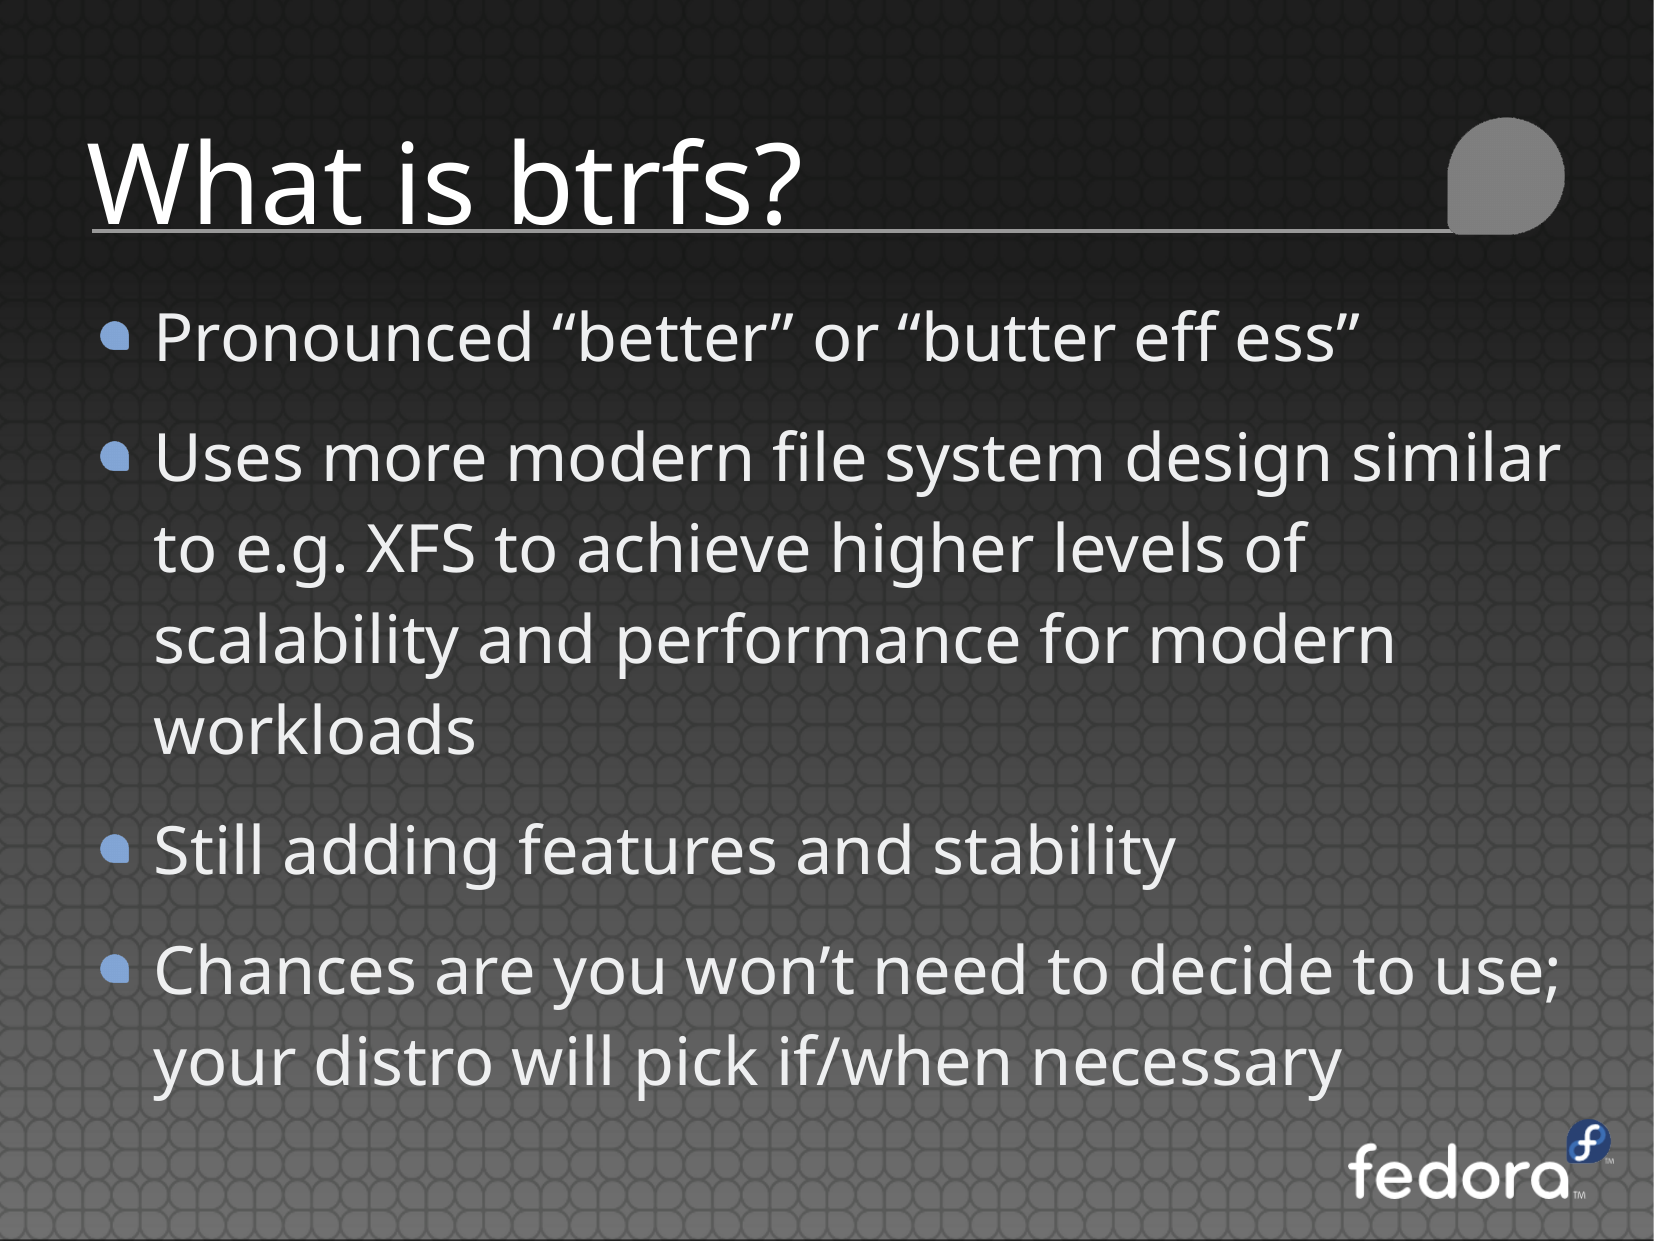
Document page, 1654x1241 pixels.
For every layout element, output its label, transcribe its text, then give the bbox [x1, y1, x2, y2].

title What is btrfs? [86, 110, 1576, 251]
picture [0, 0, 1654, 1241]
list Pronounced “better” or “butter eff ess” Uses more modern file system design similar to e.g. XFS to achieve higher levels of scalability and performance for modern workloads Still adding features and stability Chances are you won’t need to decide to use; your distro will pick if/when necessary [82, 290, 1571, 1010]
